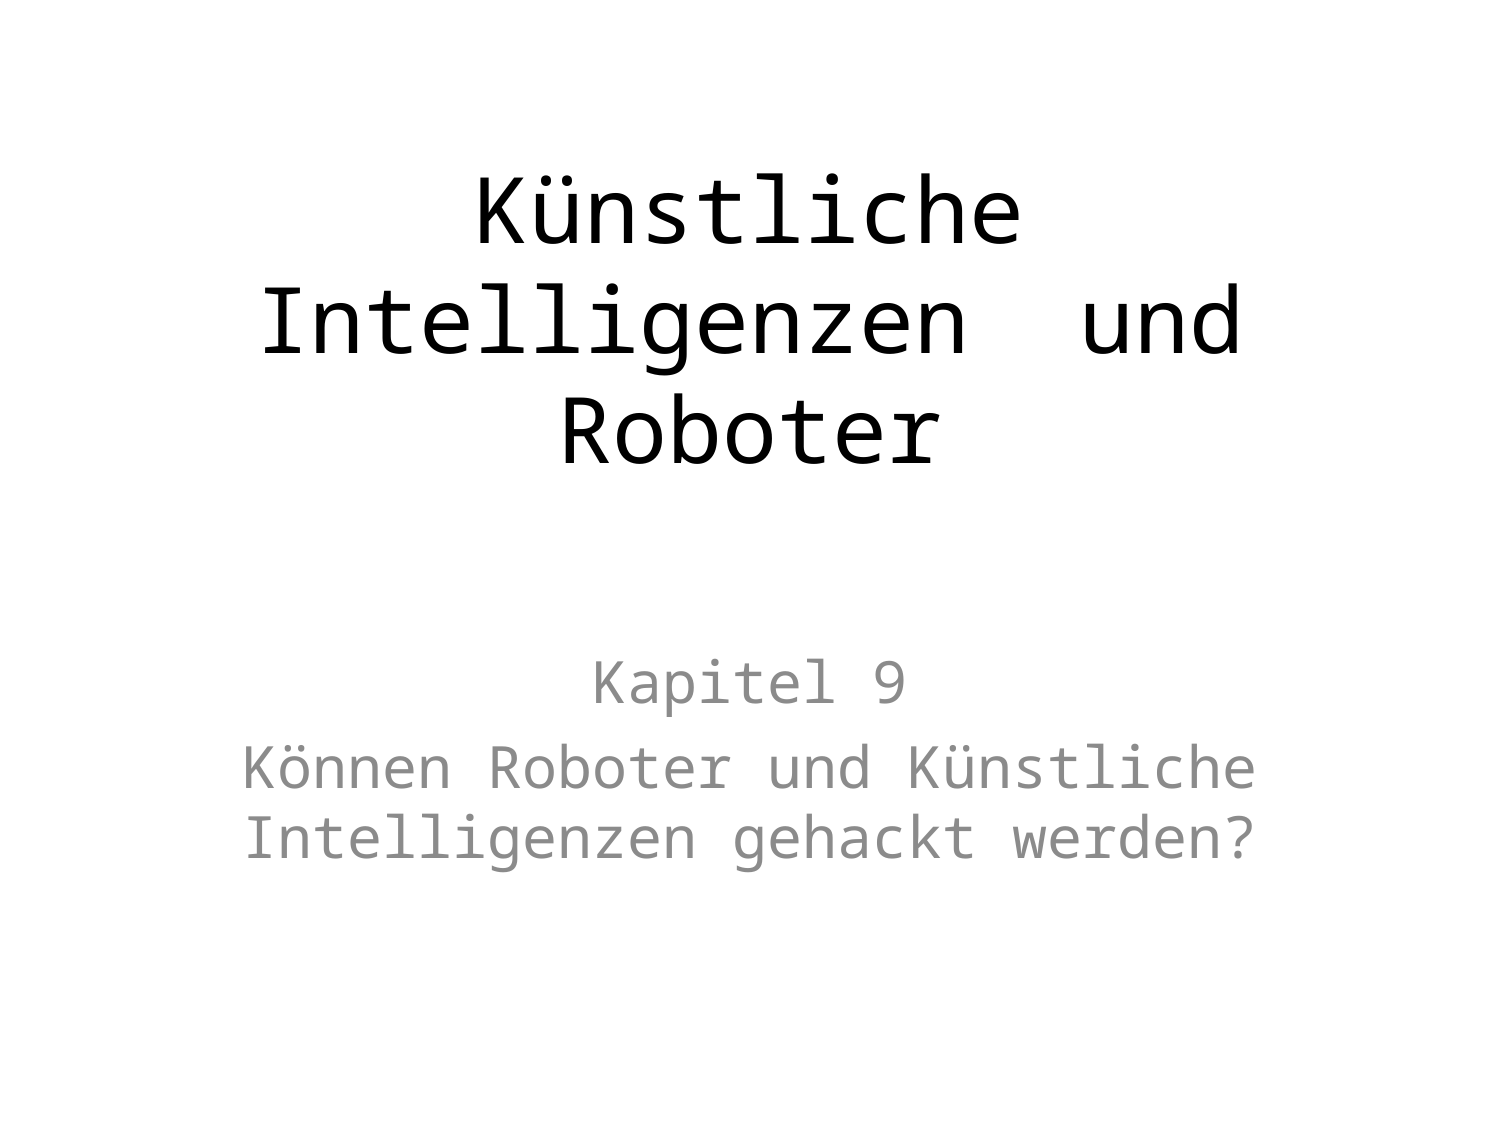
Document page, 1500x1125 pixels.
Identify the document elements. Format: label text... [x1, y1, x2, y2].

subtitle Kapitel 9 Können Roboter und Künstliche Intelligenzen gehackt werden? [225, 637, 1275, 925]
title Künstliche Intelligenzen und Roboter [112, 42, 1388, 591]
